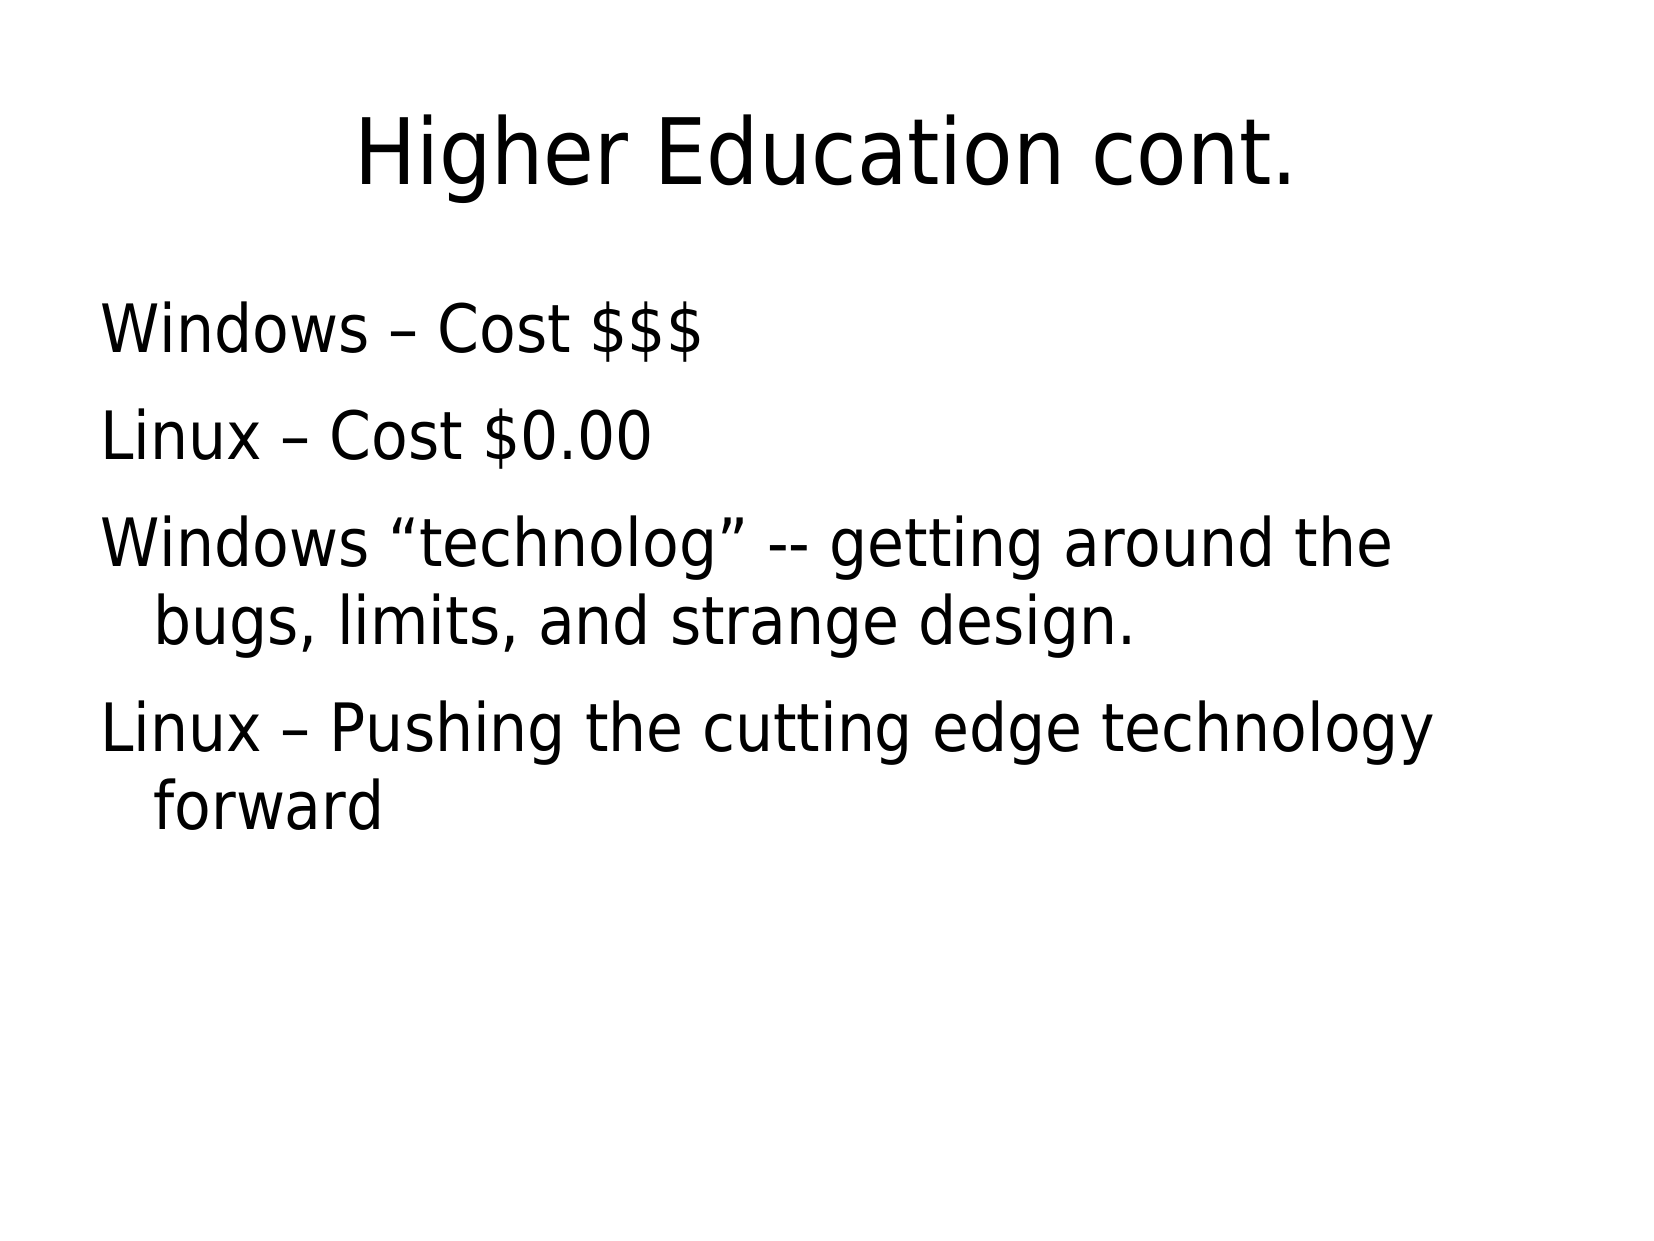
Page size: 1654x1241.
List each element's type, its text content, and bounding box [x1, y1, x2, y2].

title Higher Education cont. [82, 49, 1571, 257]
list Windows – Cost $$$ Linux – Cost $0.00 Windows “technolog” -- getting around the bugs, limits, and strange design. Linux – Pushing the cutting edge technology forward [82, 290, 1571, 1109]
